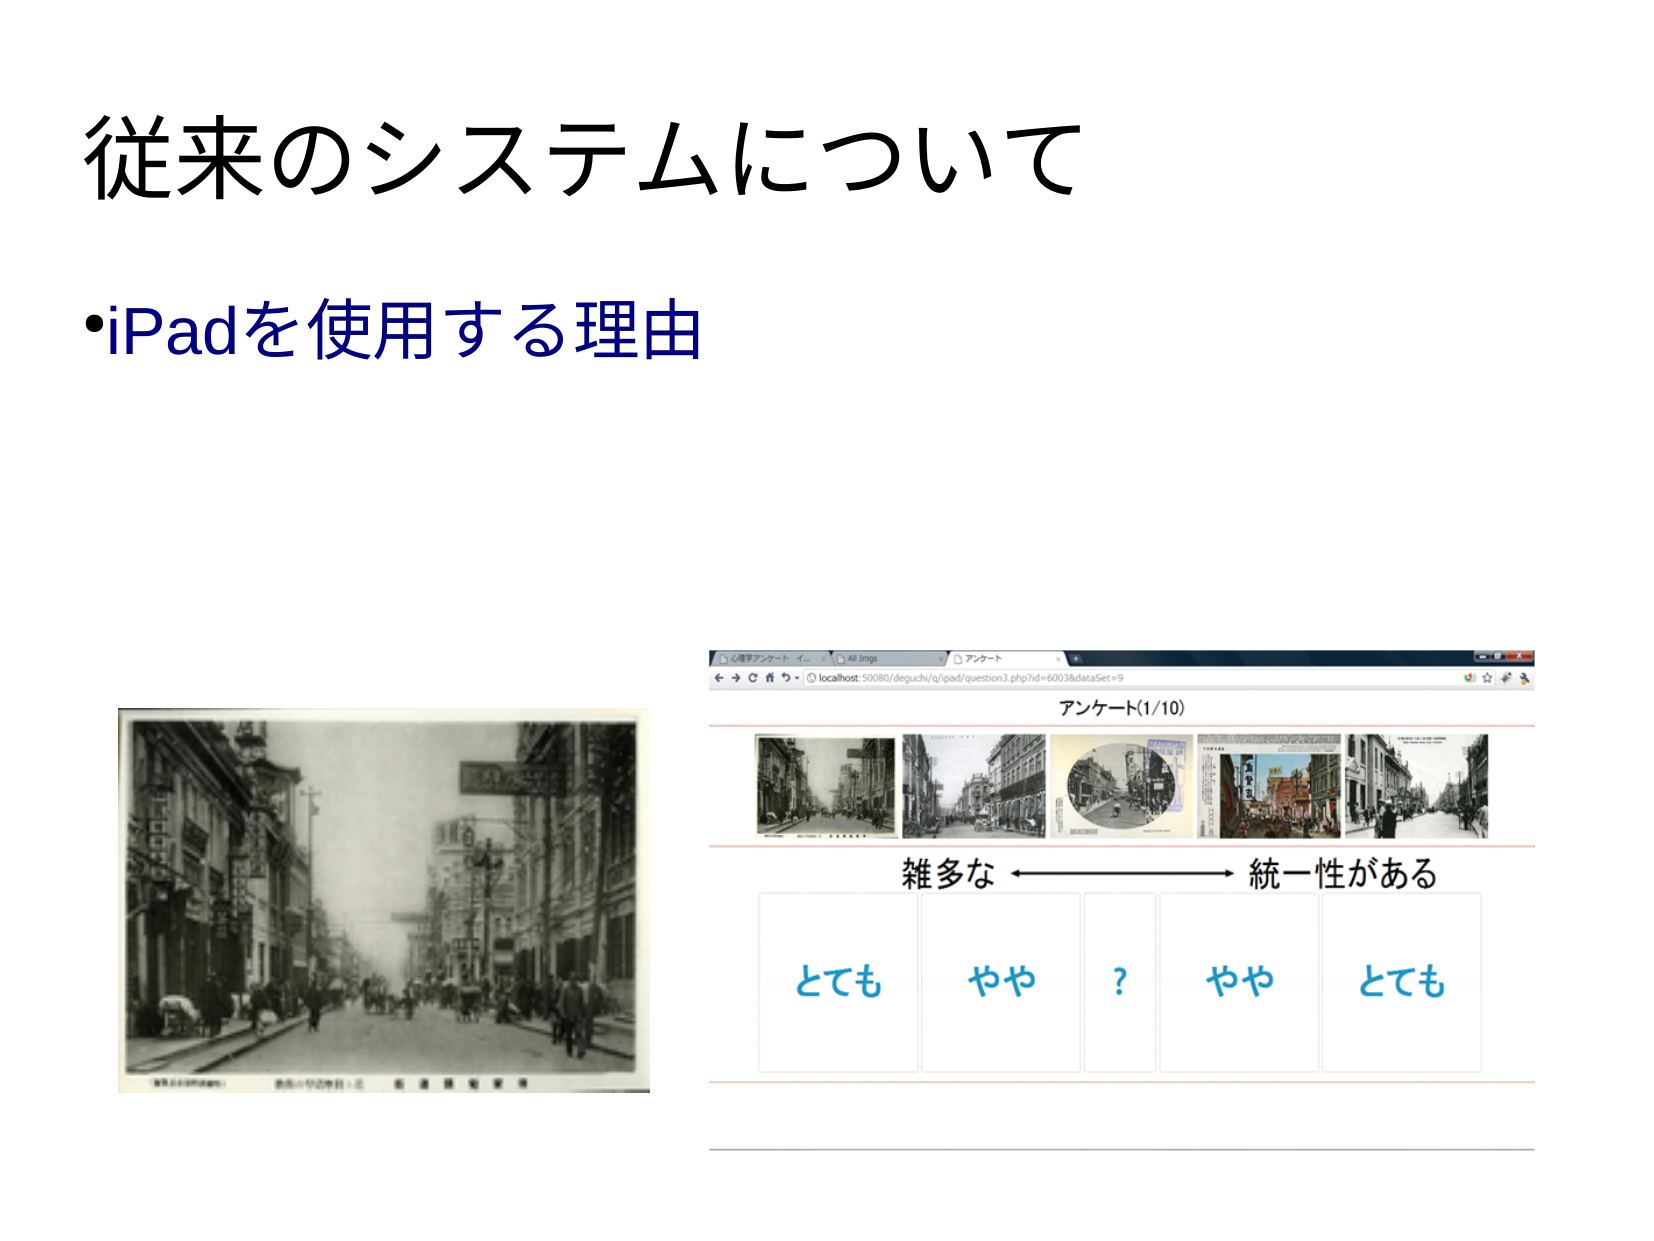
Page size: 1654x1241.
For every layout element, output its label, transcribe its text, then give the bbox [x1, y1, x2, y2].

picture [118, 708, 650, 1093]
picture [708, 649, 1536, 1152]
text_box iPadを使用する理由 [82, 297, 1571, 1102]
title 従来のシステムについて [82, 56, 1571, 250]
